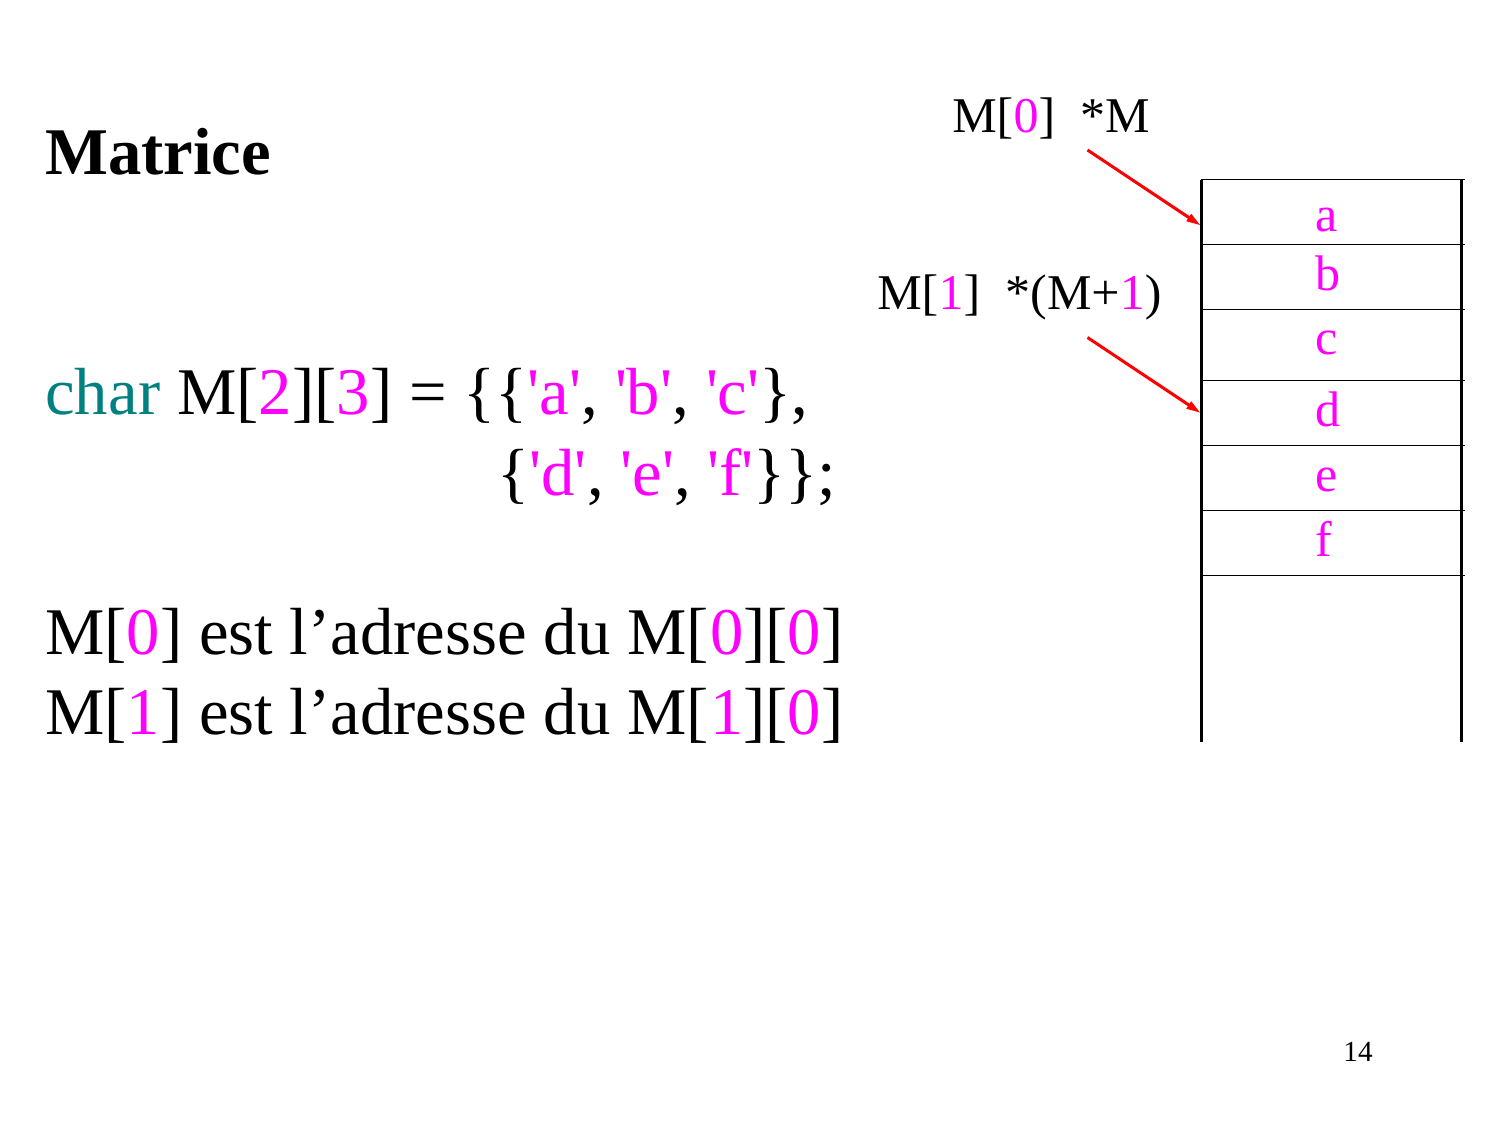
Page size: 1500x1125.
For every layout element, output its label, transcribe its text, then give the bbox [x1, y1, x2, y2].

text_box d [1300, 368, 1352, 433]
text_box a [1300, 173, 1352, 232]
text_box M[0] *M [937, 75, 1201, 150]
text_box b [1300, 232, 1352, 297]
text_box M[1] *(M+1) [862, 252, 1201, 328]
text_box e [1300, 433, 1352, 498]
text_box f [1300, 498, 1352, 574]
text_box c [1300, 297, 1352, 368]
text_box Matrice char M[2][3] = {{'a', 'b', 'c'}, {'d', 'e', 'f'}}; M[0] est l’adresse du M[0][0] M[1] est l’adresse du M[1][0] [30, 100, 859, 756]
